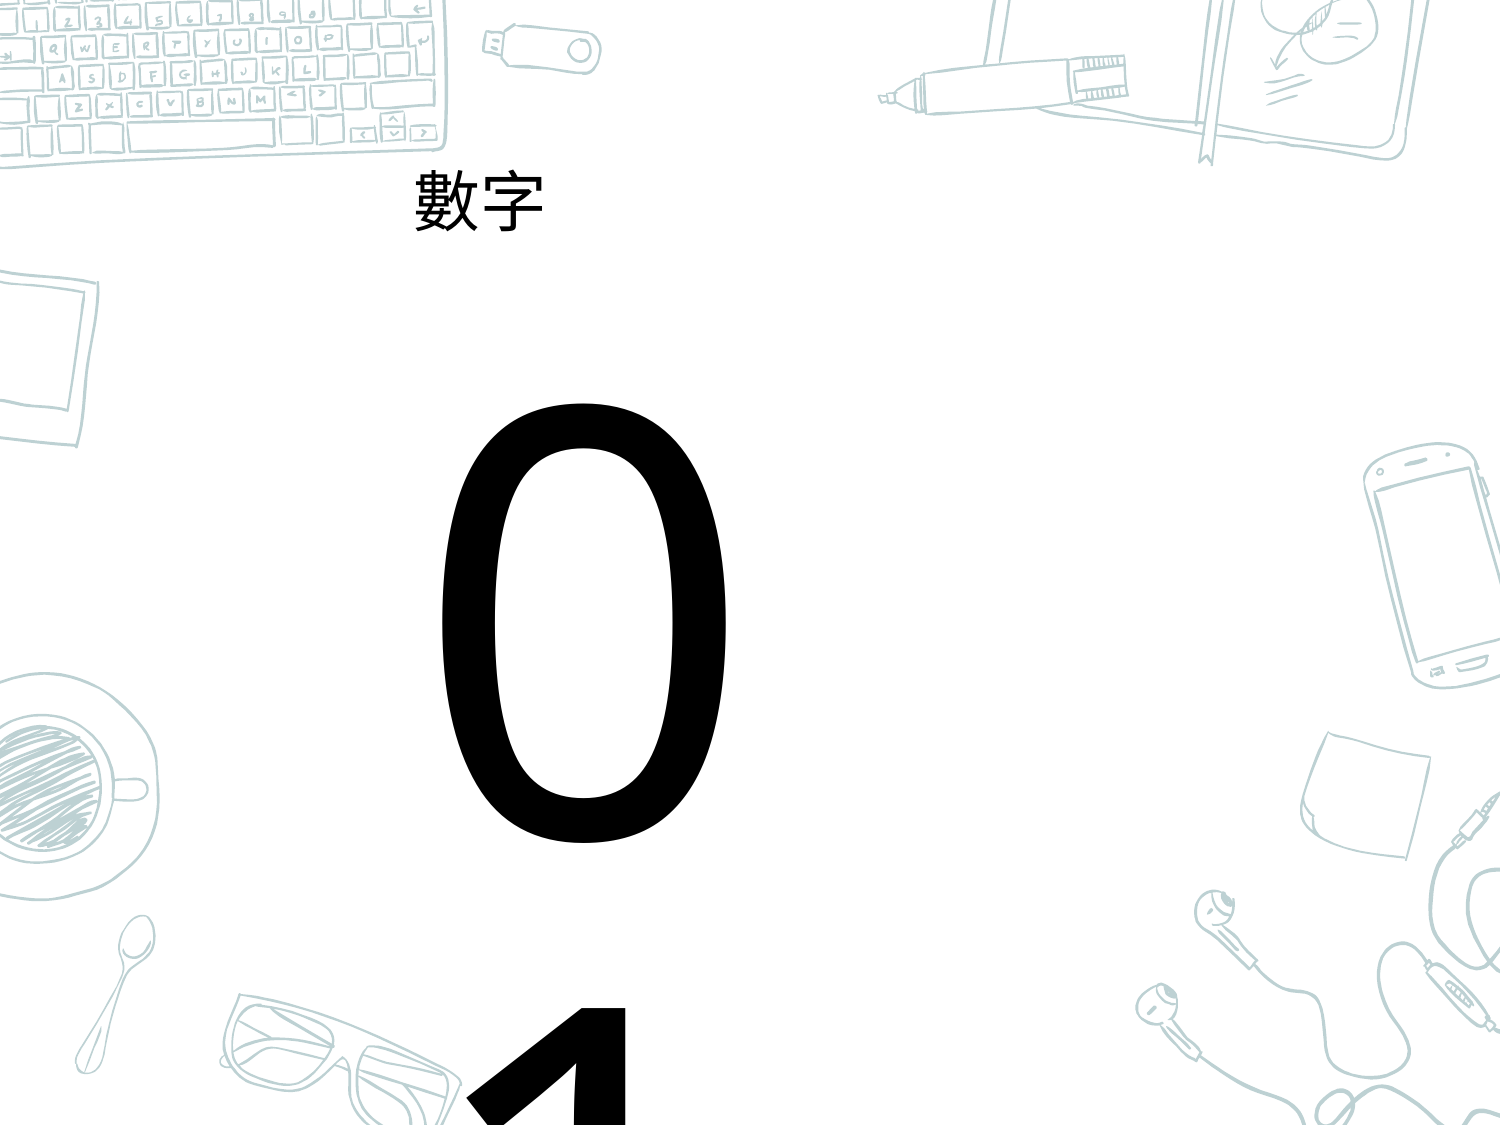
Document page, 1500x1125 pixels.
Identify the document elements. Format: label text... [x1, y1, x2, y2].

text_box 數字01 [398, 152, 1090, 973]
